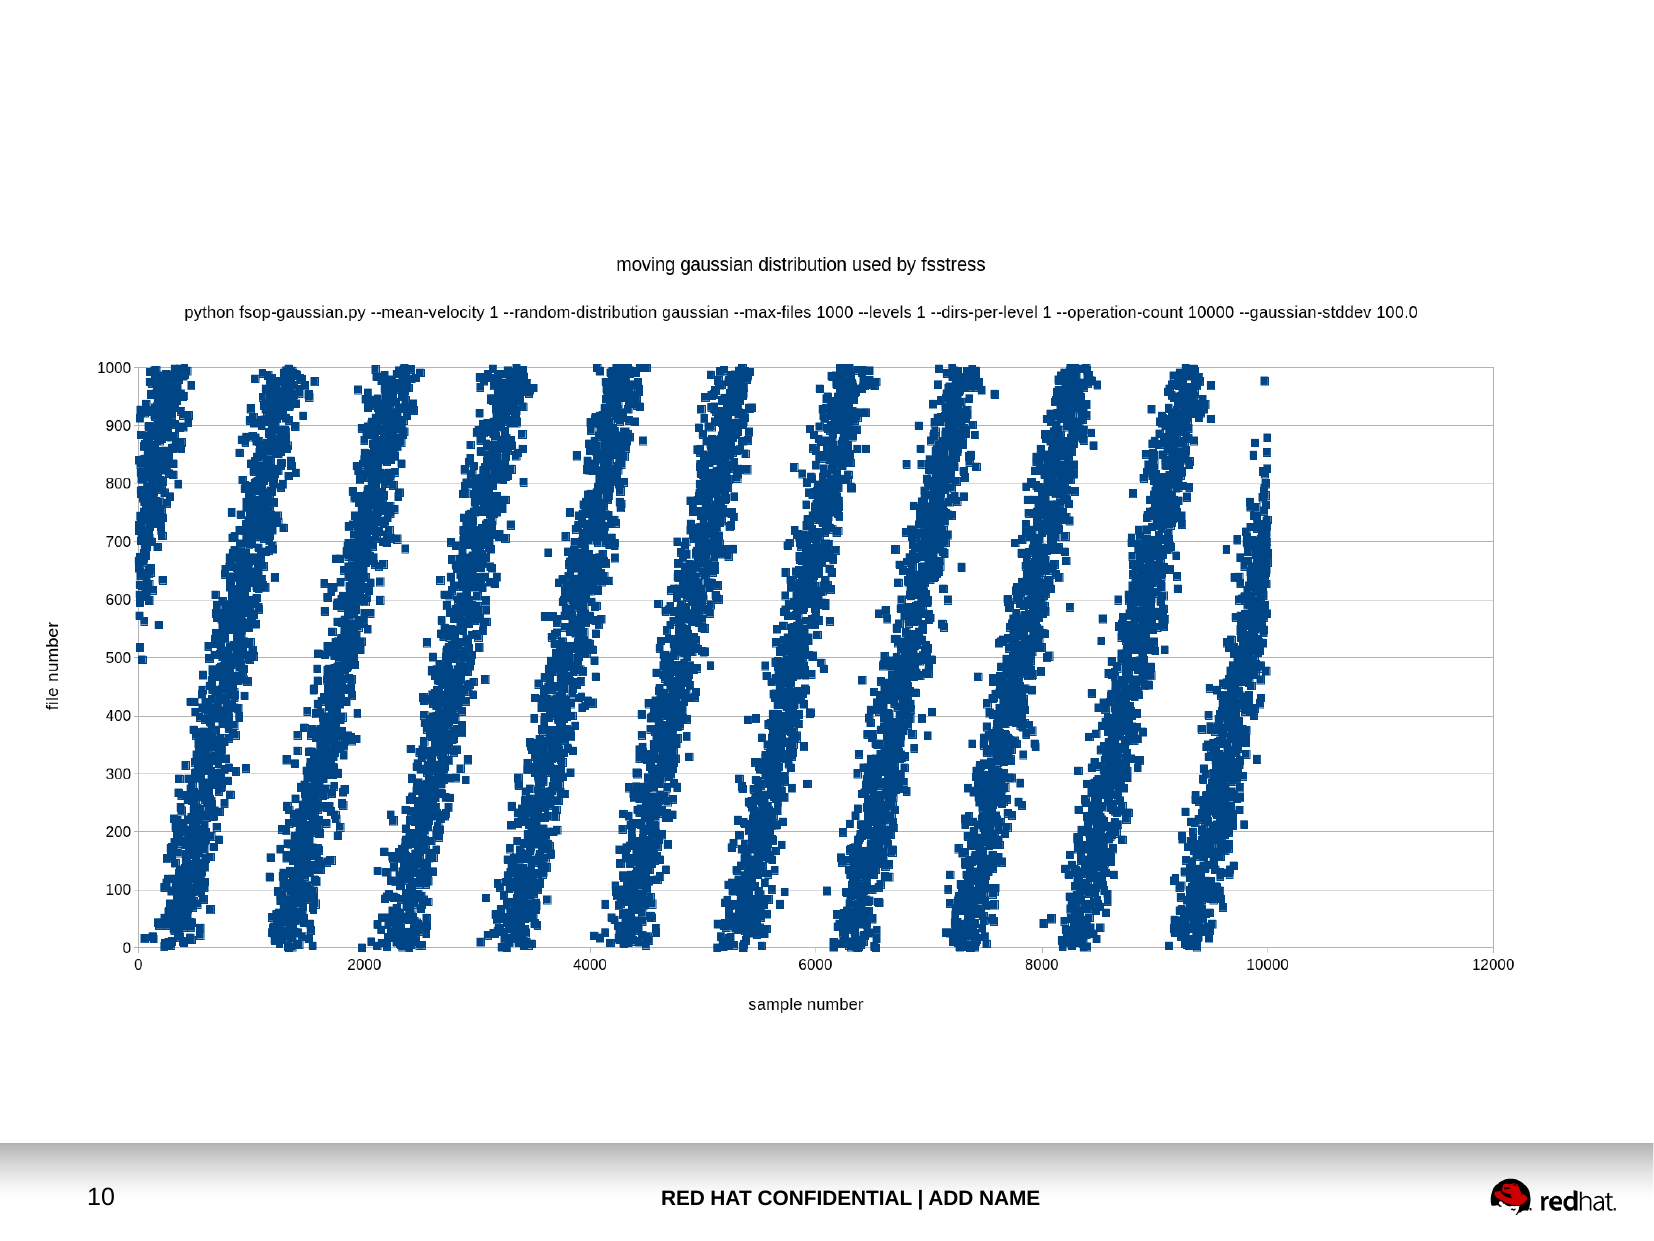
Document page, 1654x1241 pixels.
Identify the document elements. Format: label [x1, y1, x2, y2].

picture [25, 226, 1576, 1031]
picture [0, 1143, 1654, 1241]
